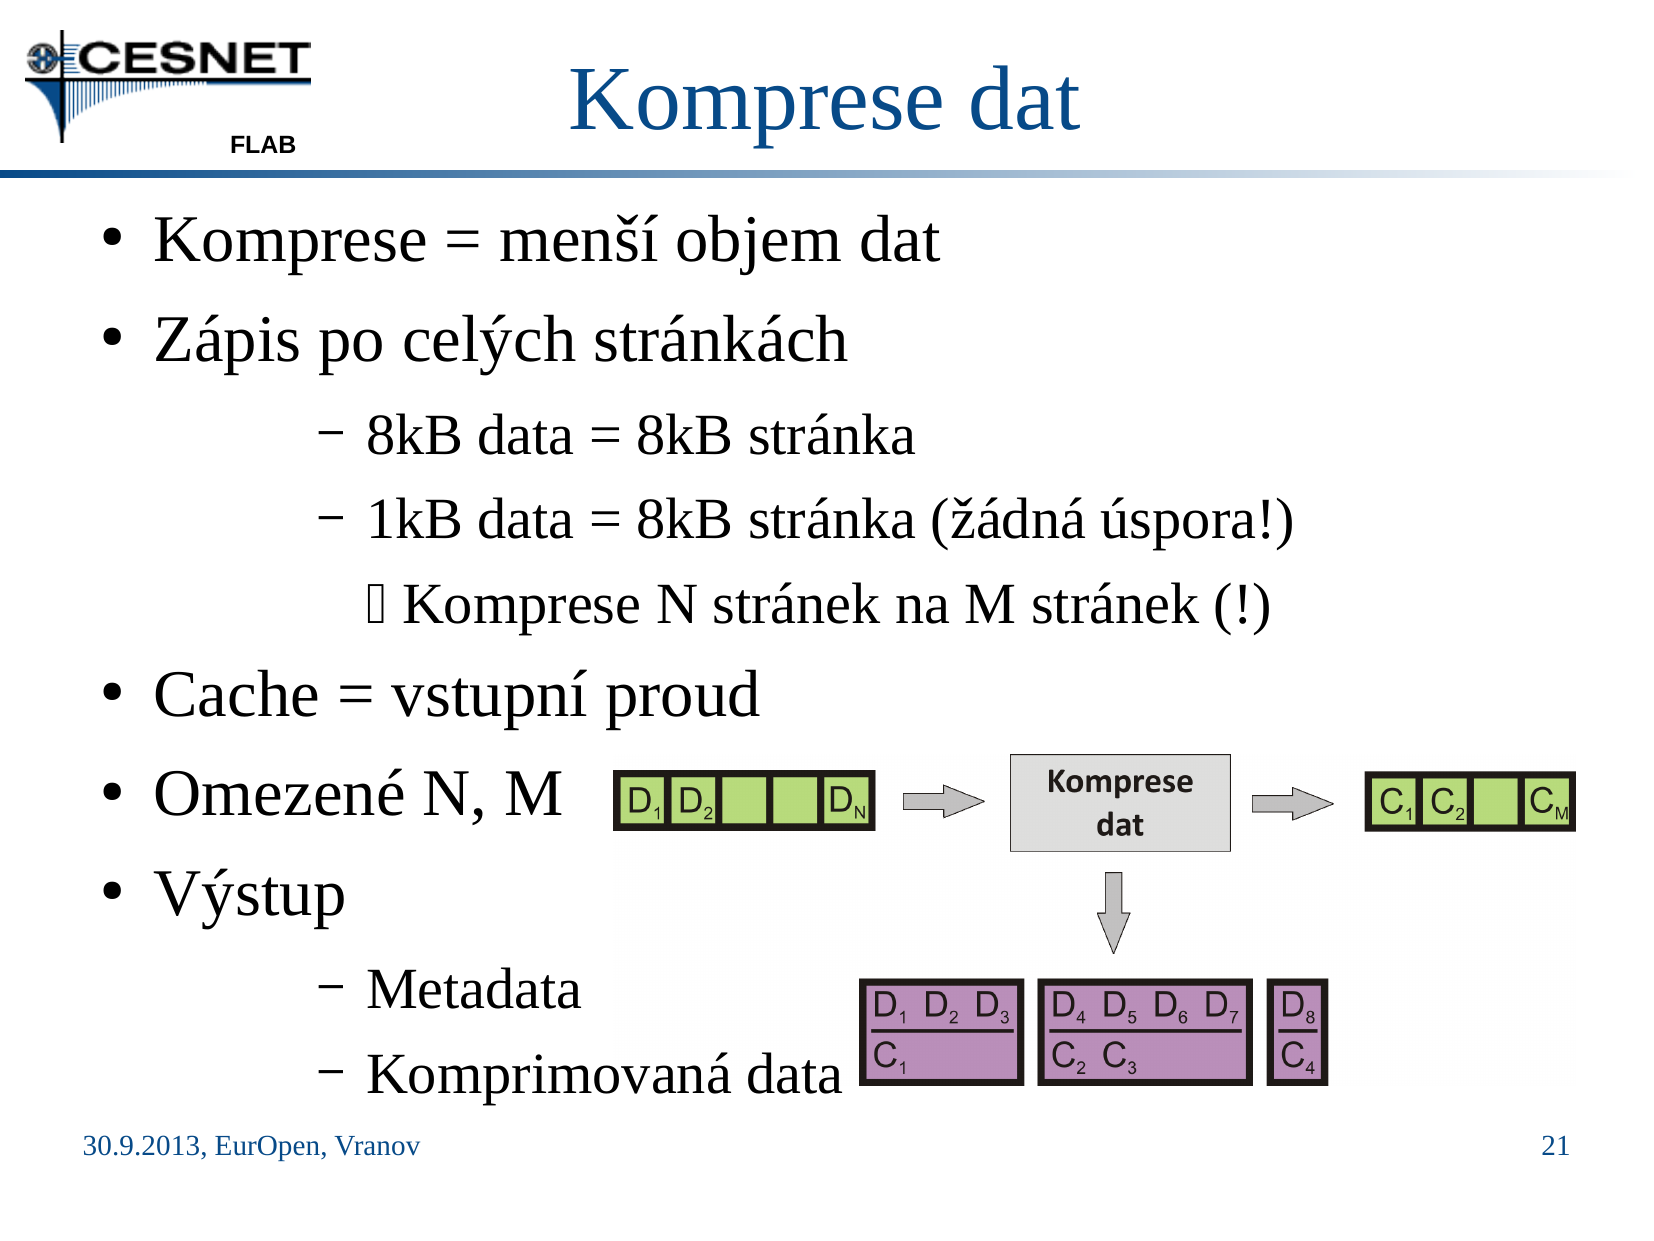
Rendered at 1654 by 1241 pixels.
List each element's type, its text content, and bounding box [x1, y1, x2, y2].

picture [1571, 754, 1576, 1086]
title Komprese dat [79, 47, 1571, 150]
picture [25, 30, 311, 143]
list Komprese = menší objem dat Zápis po celých stránkách 8kB data = 8kB stránka 1kB data = 8kB stránka (žádná úspora!) " Komprese N stránek na M stránek (!) Cache = vstupní proud Omezené N, M Výstup Metadata Komprimovaná data [82, 205, 1571, 1112]
